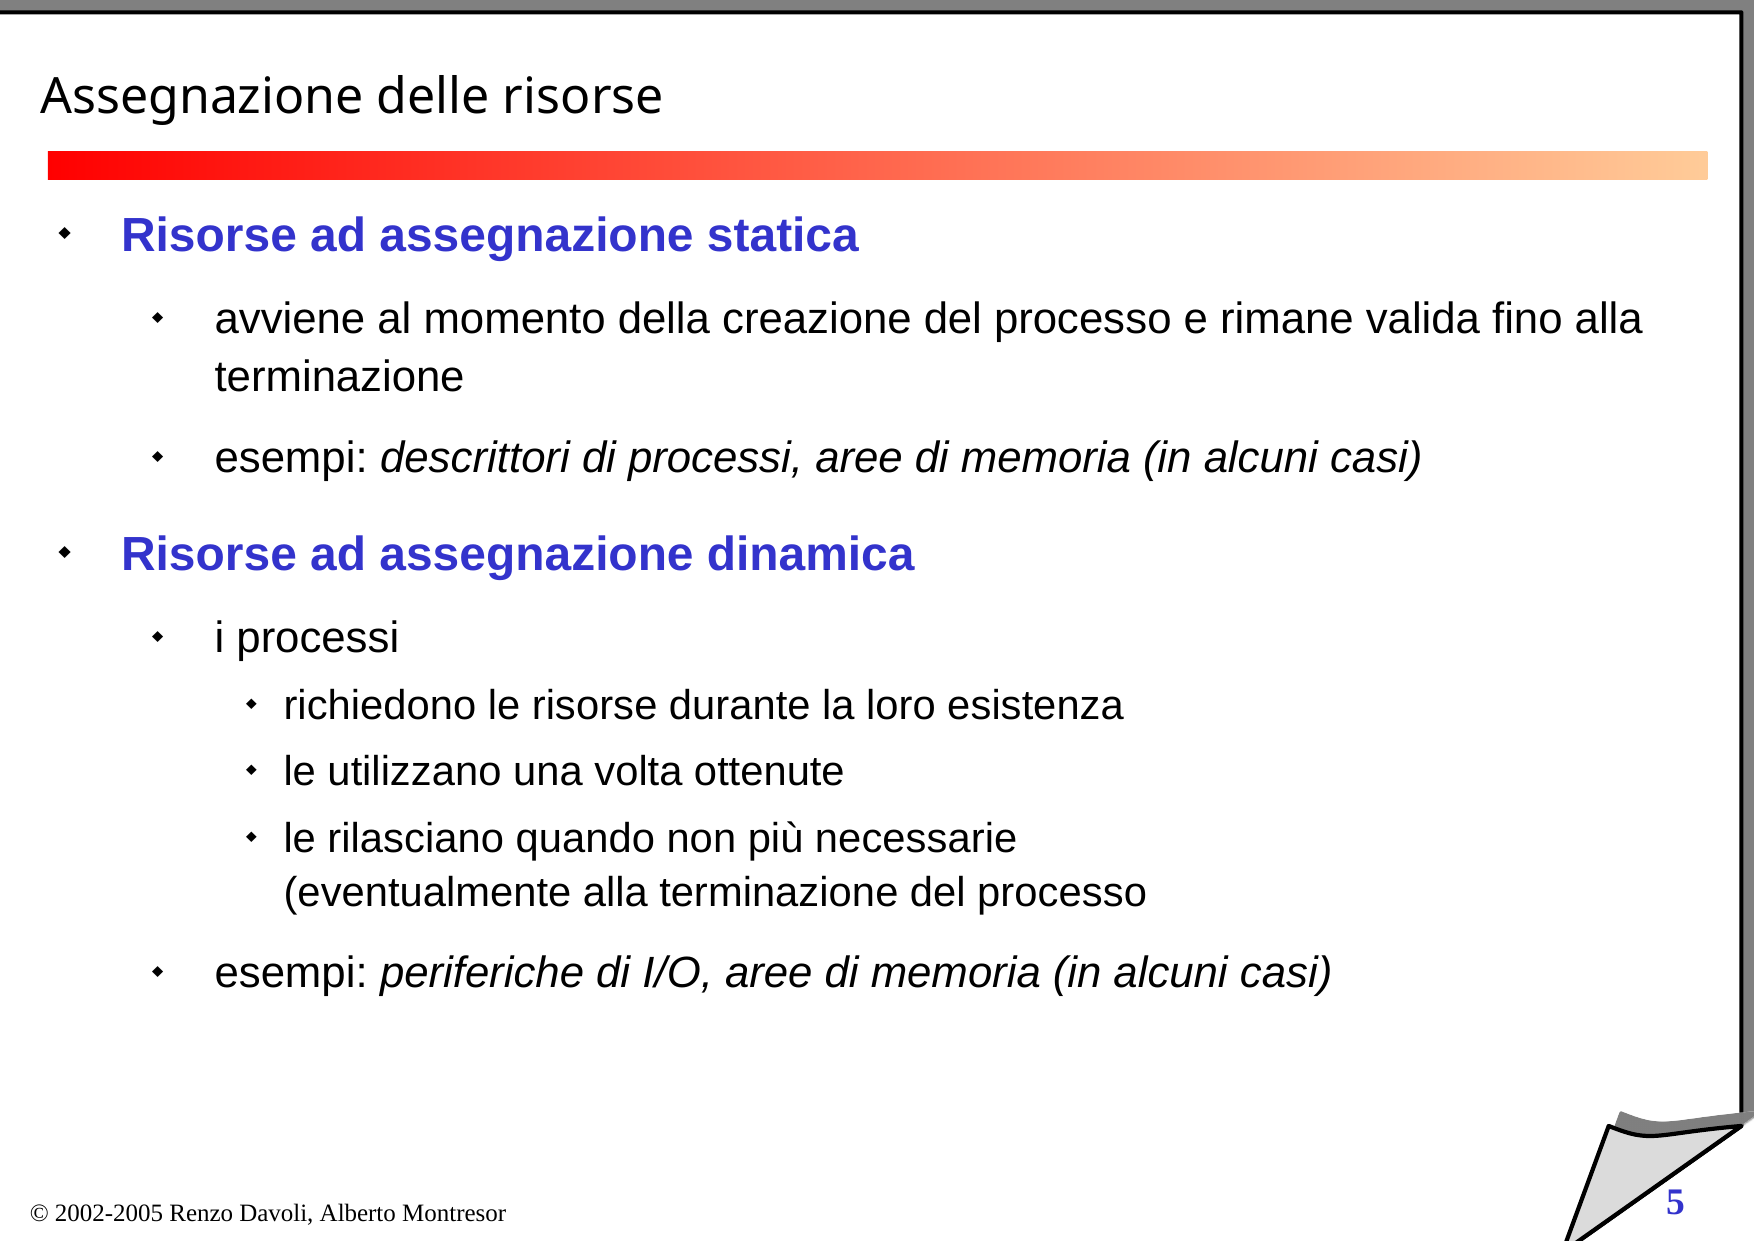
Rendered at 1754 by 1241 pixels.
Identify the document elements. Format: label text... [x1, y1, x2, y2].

text_box q [750, 152, 754, 179]
list Risorse ad assegnazione statica avviene al momento della creazione del processo e rimane valida fino alla terminazione esempi: descrittori di processi, aree di memoria (in alcuni casi) Risorse ad assegnazione dinamica i processi richiedono le risorse durante la loro esistenza le utilizzano una volta ottenute le rilasciano quando non più necessarie (eventualmente alla terminazione del processo esempi: periferiche di I/O, aree di memoria (in alcuni casi) [58, 206, 1696, 1078]
title Assegnazione delle risorse [40, 49, 1714, 144]
